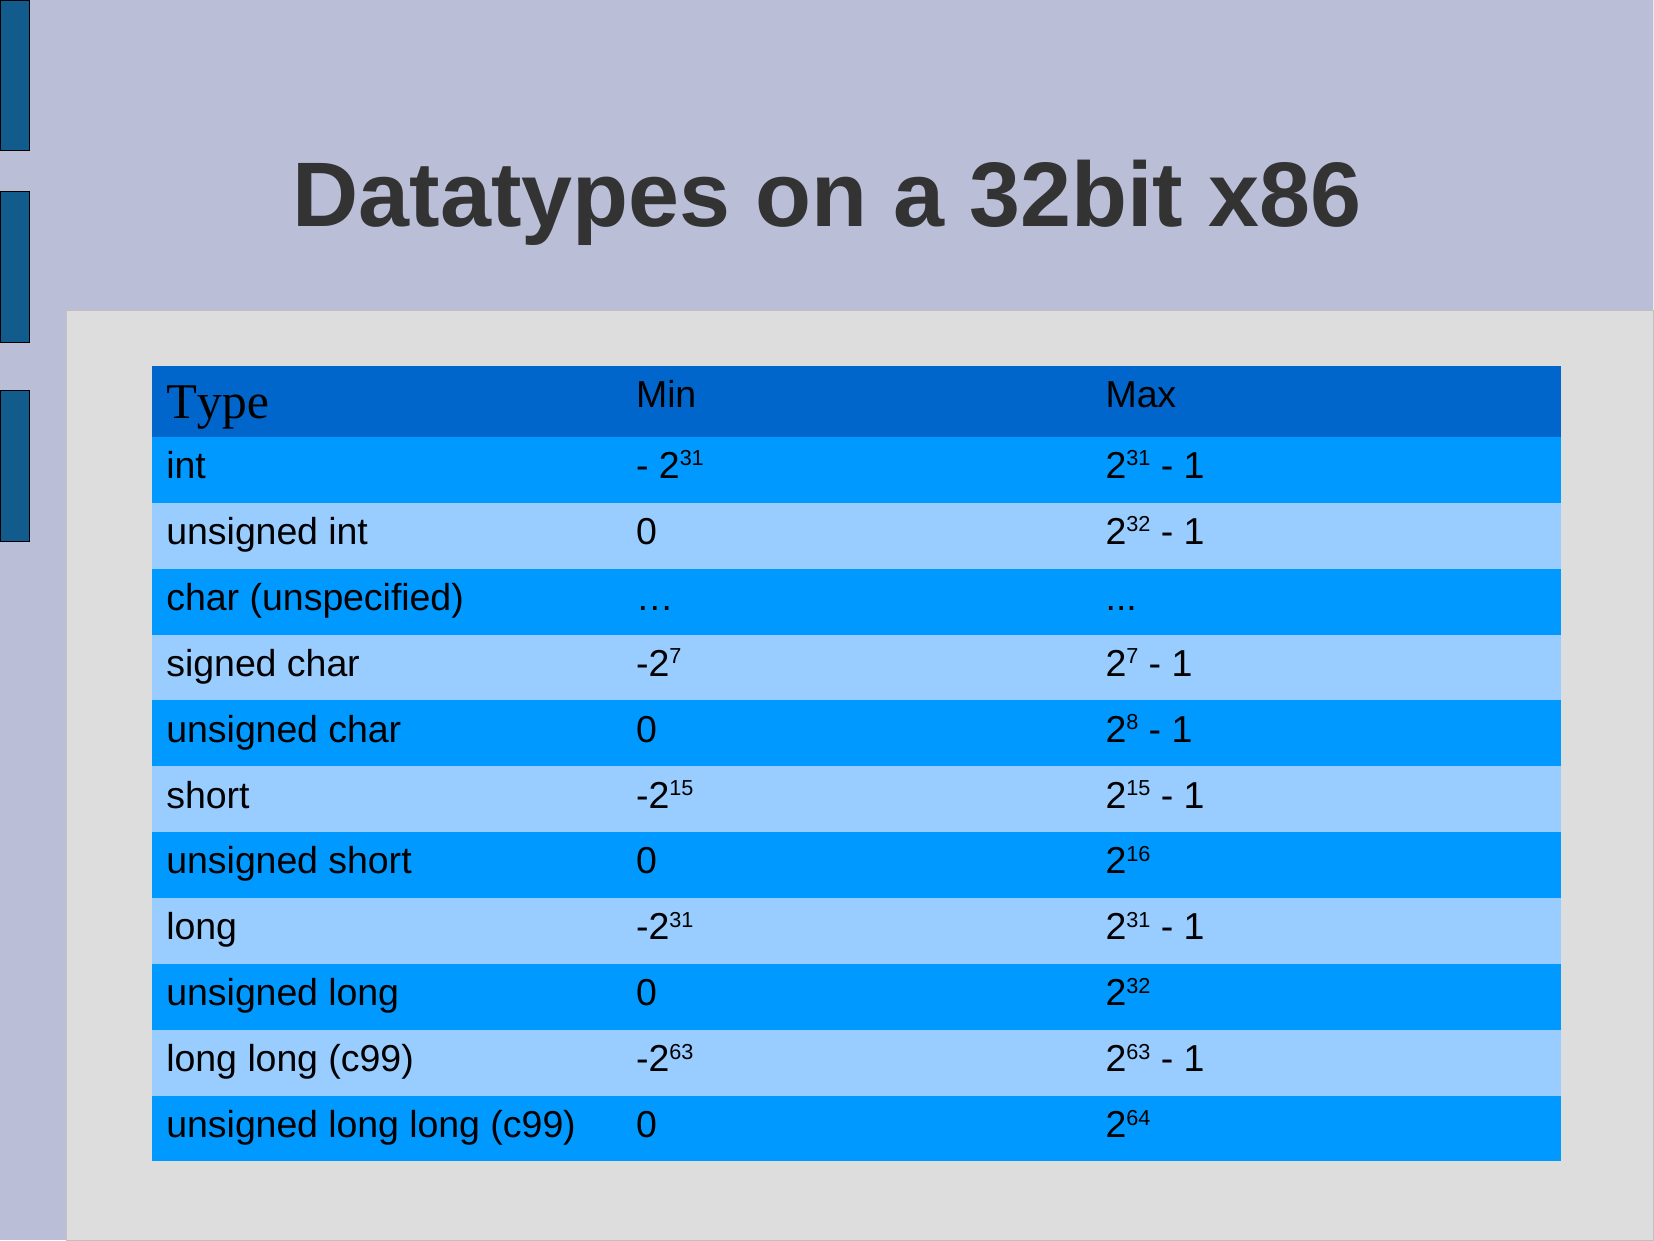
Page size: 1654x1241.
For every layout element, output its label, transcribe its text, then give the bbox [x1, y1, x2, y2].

table_cell int [152, 437, 621, 503]
table_cell 264 [1091, 1096, 1561, 1161]
table_cell 0 [621, 503, 1091, 569]
table_cell 0 [621, 700, 1091, 766]
table_cell unsigned short [152, 832, 621, 898]
table_cell … [621, 569, 1091, 635]
table_cell 0 [621, 964, 1091, 1030]
table_header Type [152, 366, 621, 437]
table_cell unsigned int [152, 503, 621, 569]
table_cell 263 - 1 [1091, 1030, 1561, 1096]
table_cell -27 [621, 635, 1091, 700]
table_cell signed char [152, 635, 621, 700]
table_header Max [1091, 366, 1561, 437]
table_header Min [621, 366, 1091, 437]
table_cell 28 - 1 [1091, 700, 1561, 766]
table_cell ... [1091, 569, 1561, 635]
table_cell long [152, 898, 621, 964]
table_cell short [152, 766, 621, 832]
table_cell 215 - 1 [1091, 766, 1561, 832]
table_cell unsigned long long (c99) [152, 1096, 621, 1161]
table_cell unsigned char [152, 700, 621, 766]
table_cell unsigned long [152, 964, 621, 1030]
table_cell -215 [621, 766, 1091, 832]
table_cell 232 - 1 [1091, 503, 1561, 569]
table_cell char (unspecified) [152, 569, 621, 635]
title Datatypes on a 32bit x86 [121, 91, 1534, 299]
table_cell - 231 [621, 437, 1091, 503]
table_cell 27 - 1 [1091, 635, 1561, 700]
table_cell 231 - 1 [1091, 437, 1561, 503]
table_cell 0 [621, 1096, 1091, 1161]
table_cell -263 [621, 1030, 1091, 1096]
table_cell 232 [1091, 964, 1561, 1030]
table_cell 0 [621, 832, 1091, 898]
table_cell long long (c99) [152, 1030, 621, 1096]
table_cell -231 [621, 898, 1091, 964]
table_cell 231 - 1 [1091, 898, 1561, 964]
table_cell 216 [1091, 832, 1561, 898]
